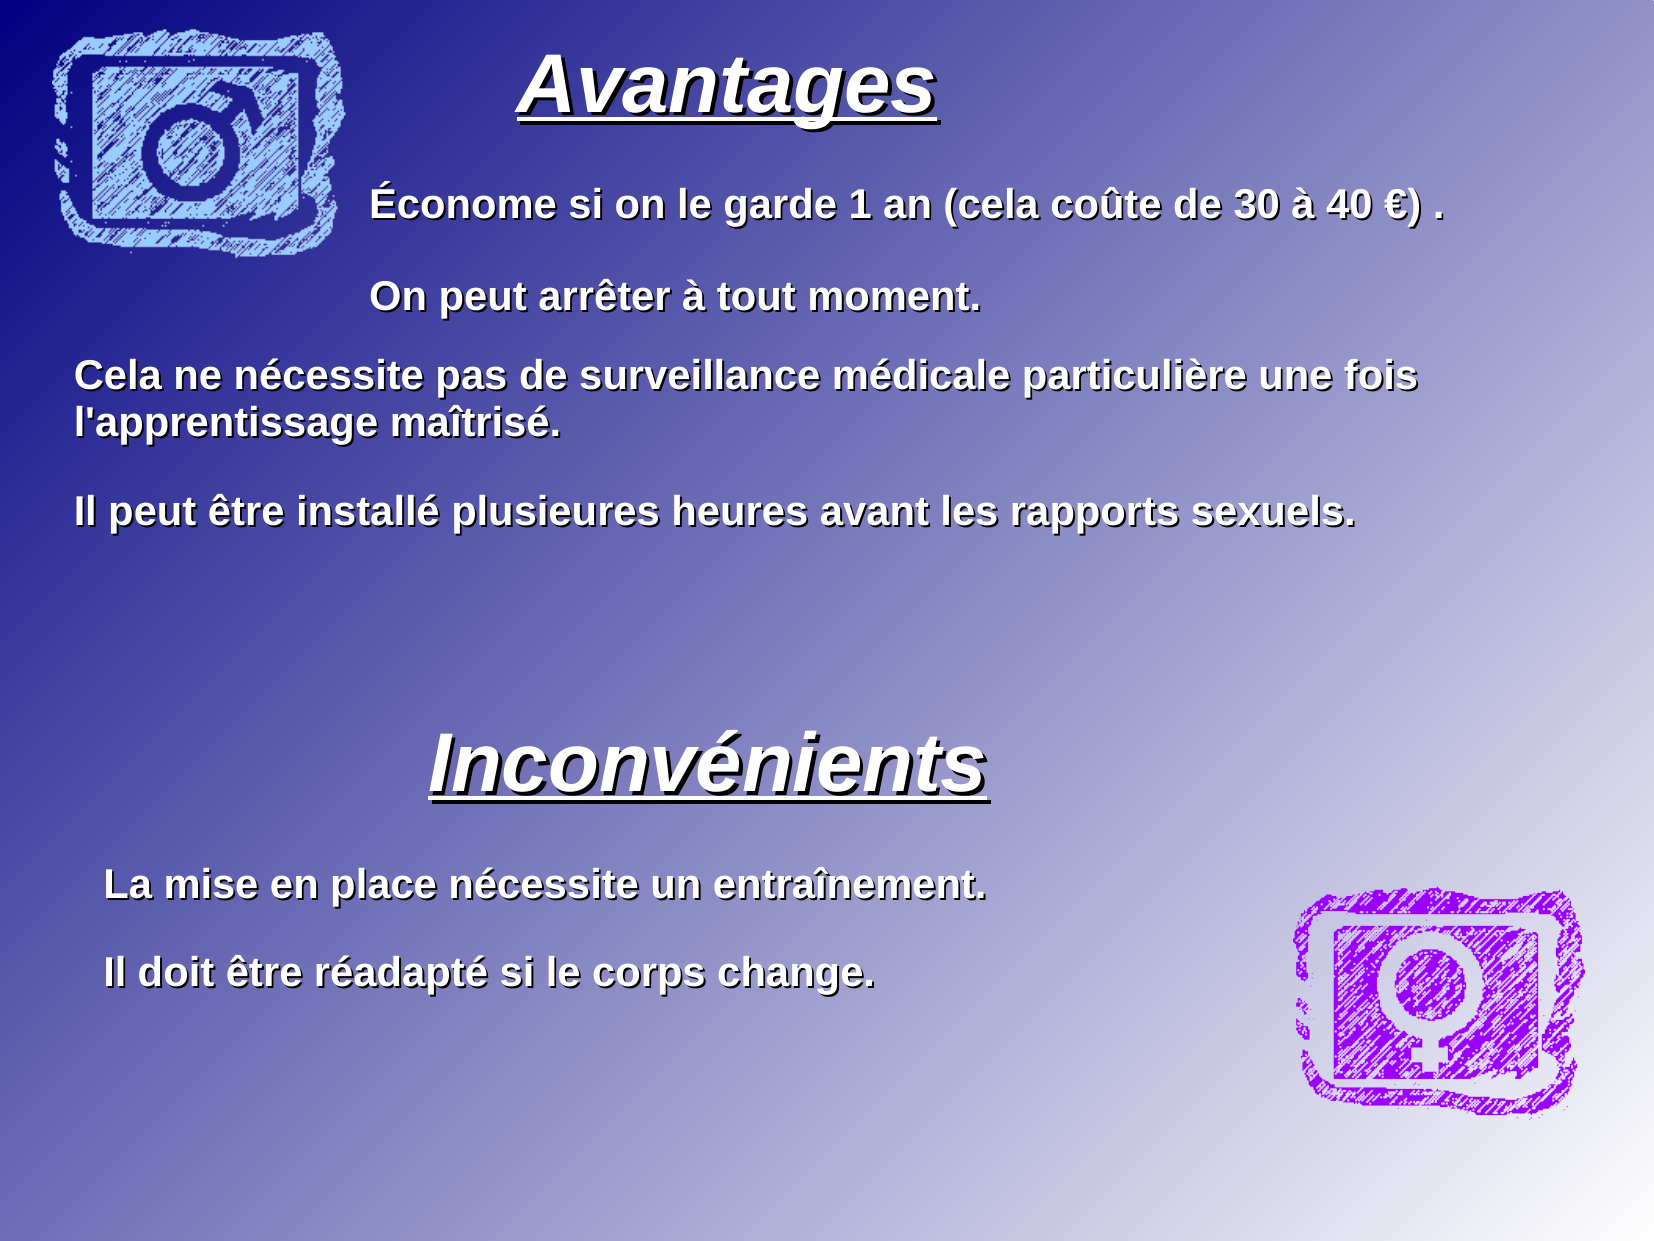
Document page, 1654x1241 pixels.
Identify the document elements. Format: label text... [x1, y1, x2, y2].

text_box La mise en place nécessite un entraînement. [88, 853, 1034, 916]
text_box Il doit être réadapté si le corps change. [88, 941, 1034, 1004]
text_box Cela ne nécessite pas de surveillance médicale particulière une fois l'apprentissage maîtrisé. [59, 344, 1565, 455]
text_box Il peut être installé plusieures heures avant les rapports sexuels. [59, 480, 1536, 544]
text_box On peut arrêter à tout moment. [354, 265, 1004, 329]
text_box Inconvénients [413, 708, 1063, 827]
text_box Avantages [501, 29, 975, 148]
text_box Économe si on le garde 1 an (cela coûte de 30 à 40 €) . [354, 173, 1536, 237]
picture [1293, 885, 1595, 1125]
picture [52, 28, 355, 266]
